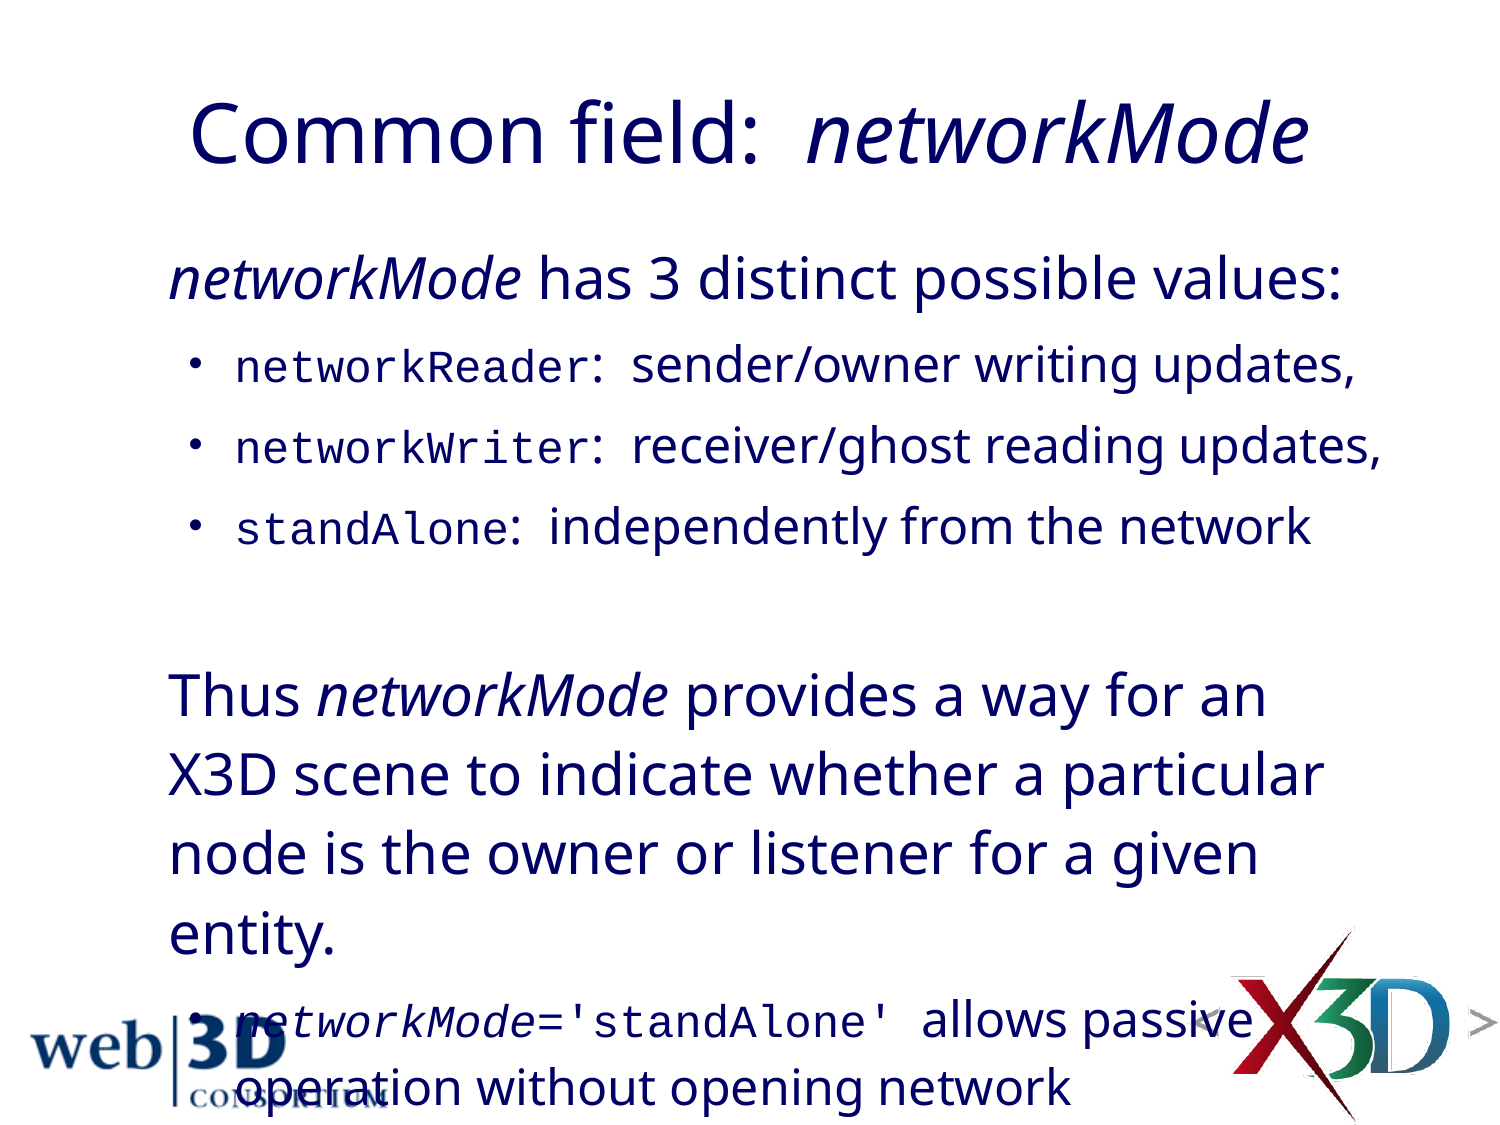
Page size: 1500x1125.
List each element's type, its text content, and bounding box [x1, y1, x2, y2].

list networkMode has 3 distinct possible values: networkReader: sender/owner writing updates, networkWriter: receiver/ghost reading updates, standAlone: independently from the network Thus networkMode provides a way for an X3D scene to indicate whether a particular node is the owner or listener for a given entity. networkMode='standAlone' allows passive operation without opening network communications [112, 237, 1388, 986]
picture [12, 998, 413, 1118]
picture [409, 1083, 413, 1100]
picture [1187, 926, 1500, 1125]
title Common field: networkMode [112, 44, 1388, 218]
